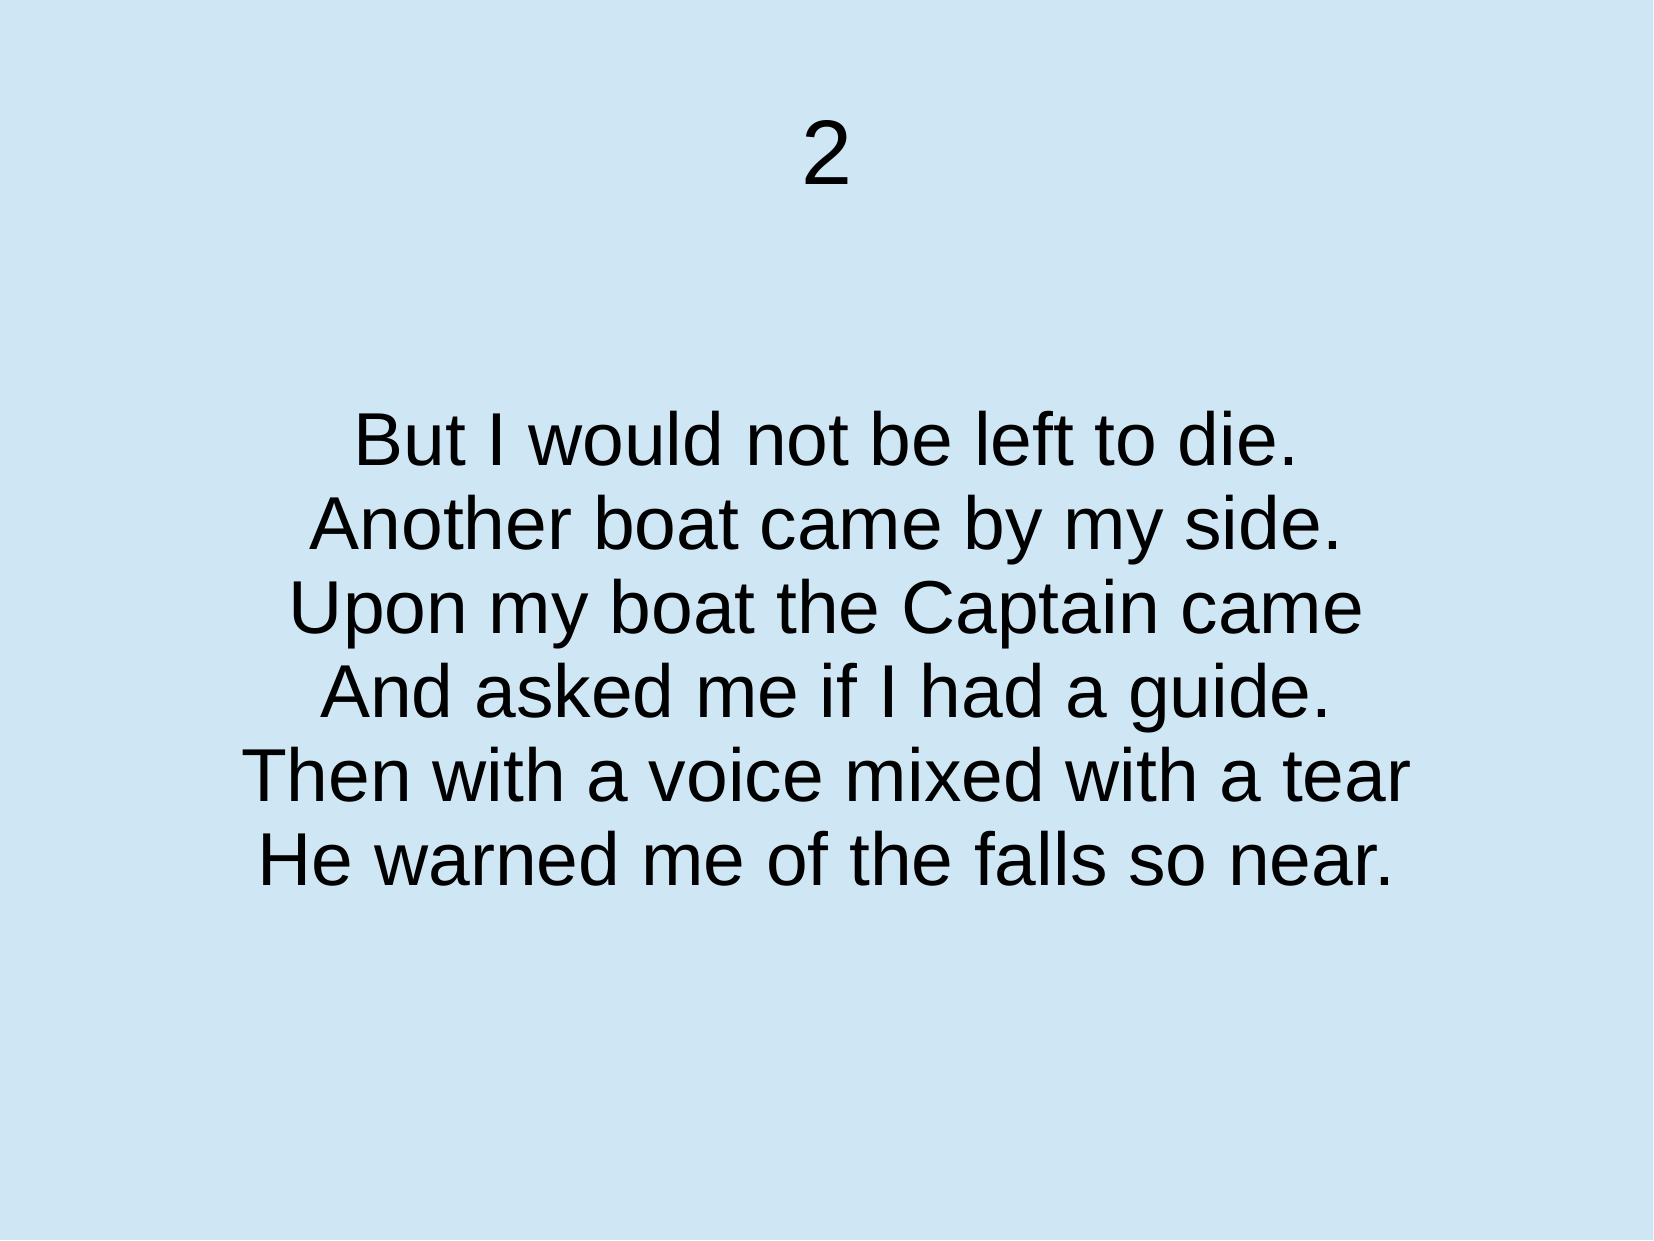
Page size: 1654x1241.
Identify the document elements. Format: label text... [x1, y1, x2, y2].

title 2 [82, 49, 1571, 257]
subtitle But I would not be left to die. Another boat came by my side. Upon my boat the Captain came And asked me if I had a guide. Then with a voice mixed with a tear He warned me of the falls so near. [82, 290, 1571, 1010]
